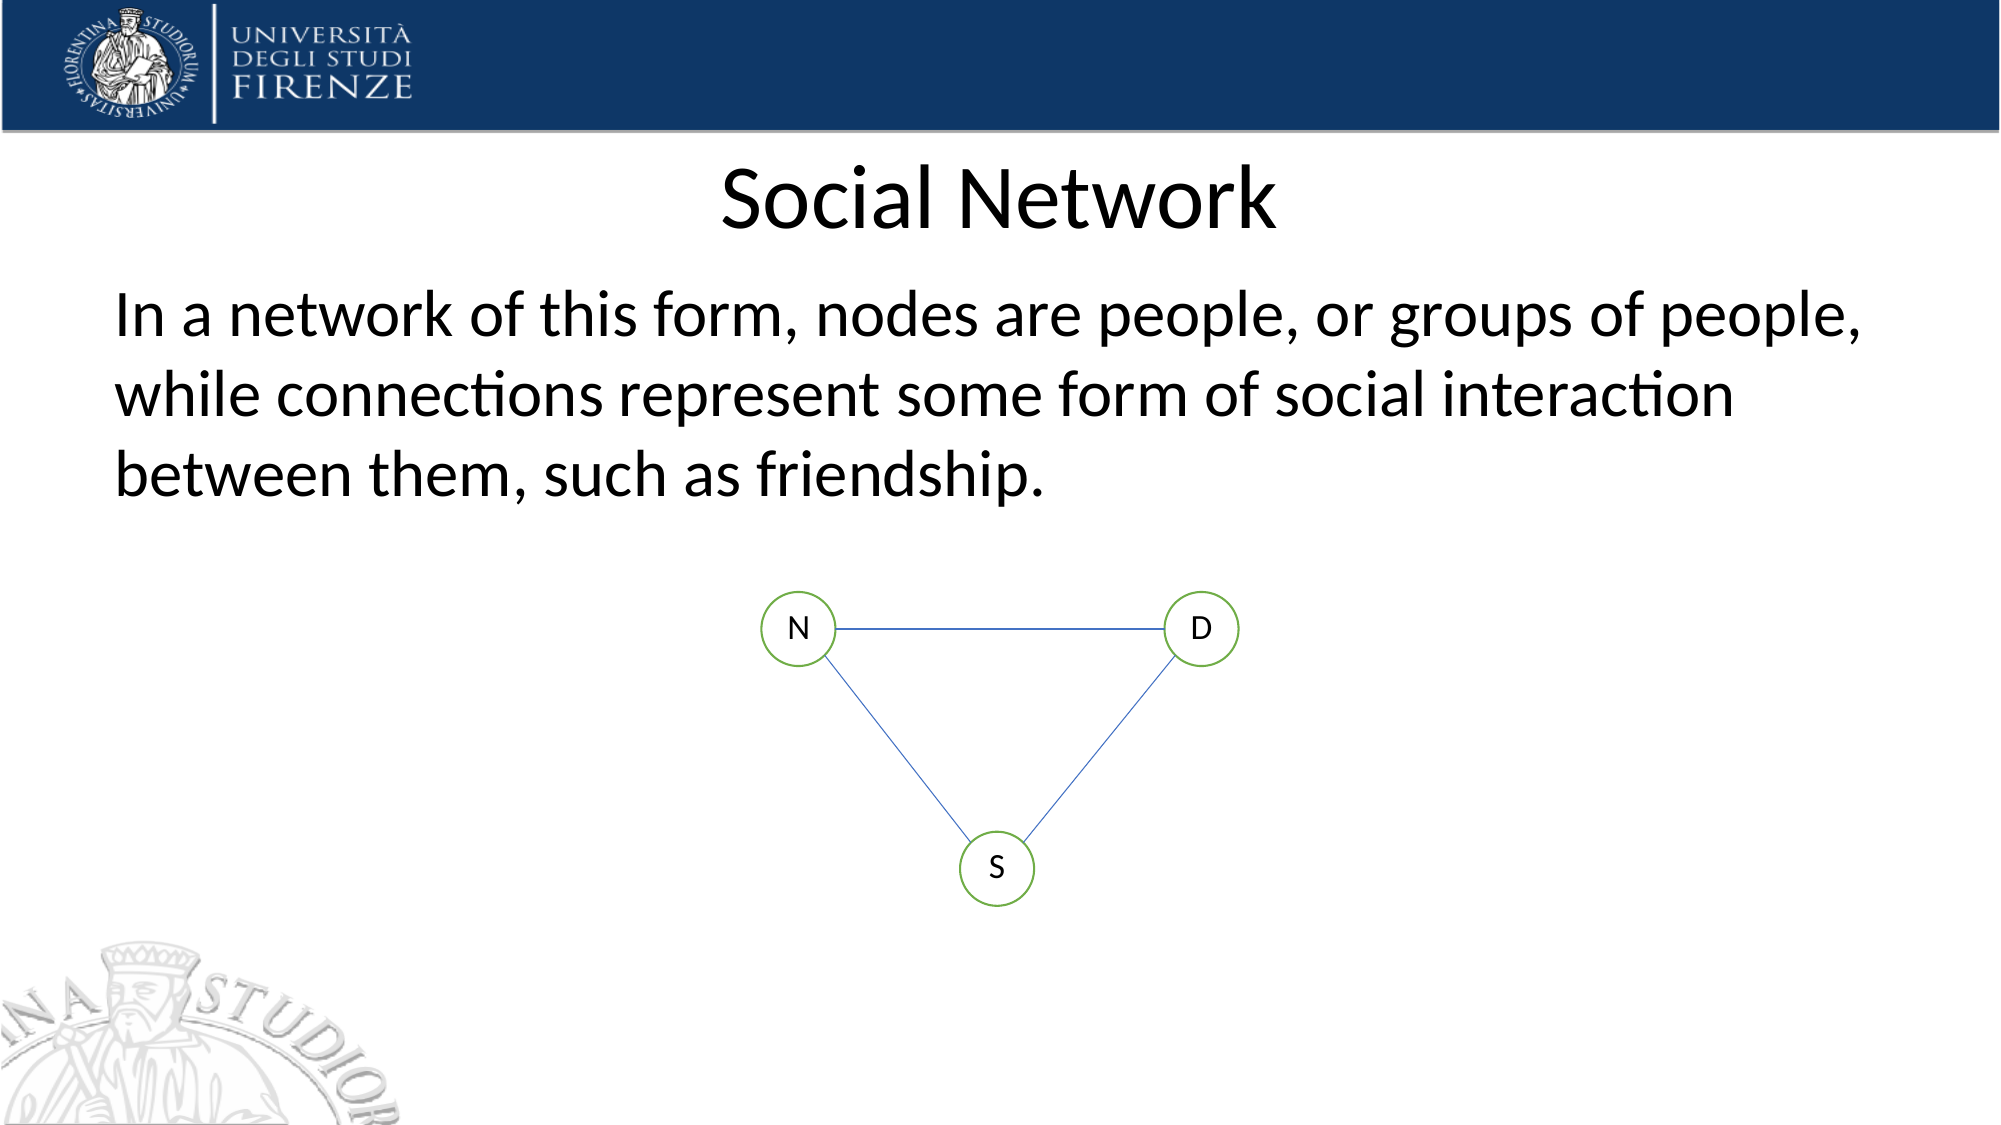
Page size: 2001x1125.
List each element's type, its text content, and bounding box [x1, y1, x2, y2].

list In a network of this form, nodes are people, or groups of people, while connections represent some form of social interaction between them, such as friendship. [99, 262, 1900, 999]
text_box S [960, 831, 1035, 906]
title Social Network [99, 98, 1900, 262]
text_box D [1164, 591, 1239, 667]
text_box N [761, 591, 836, 667]
